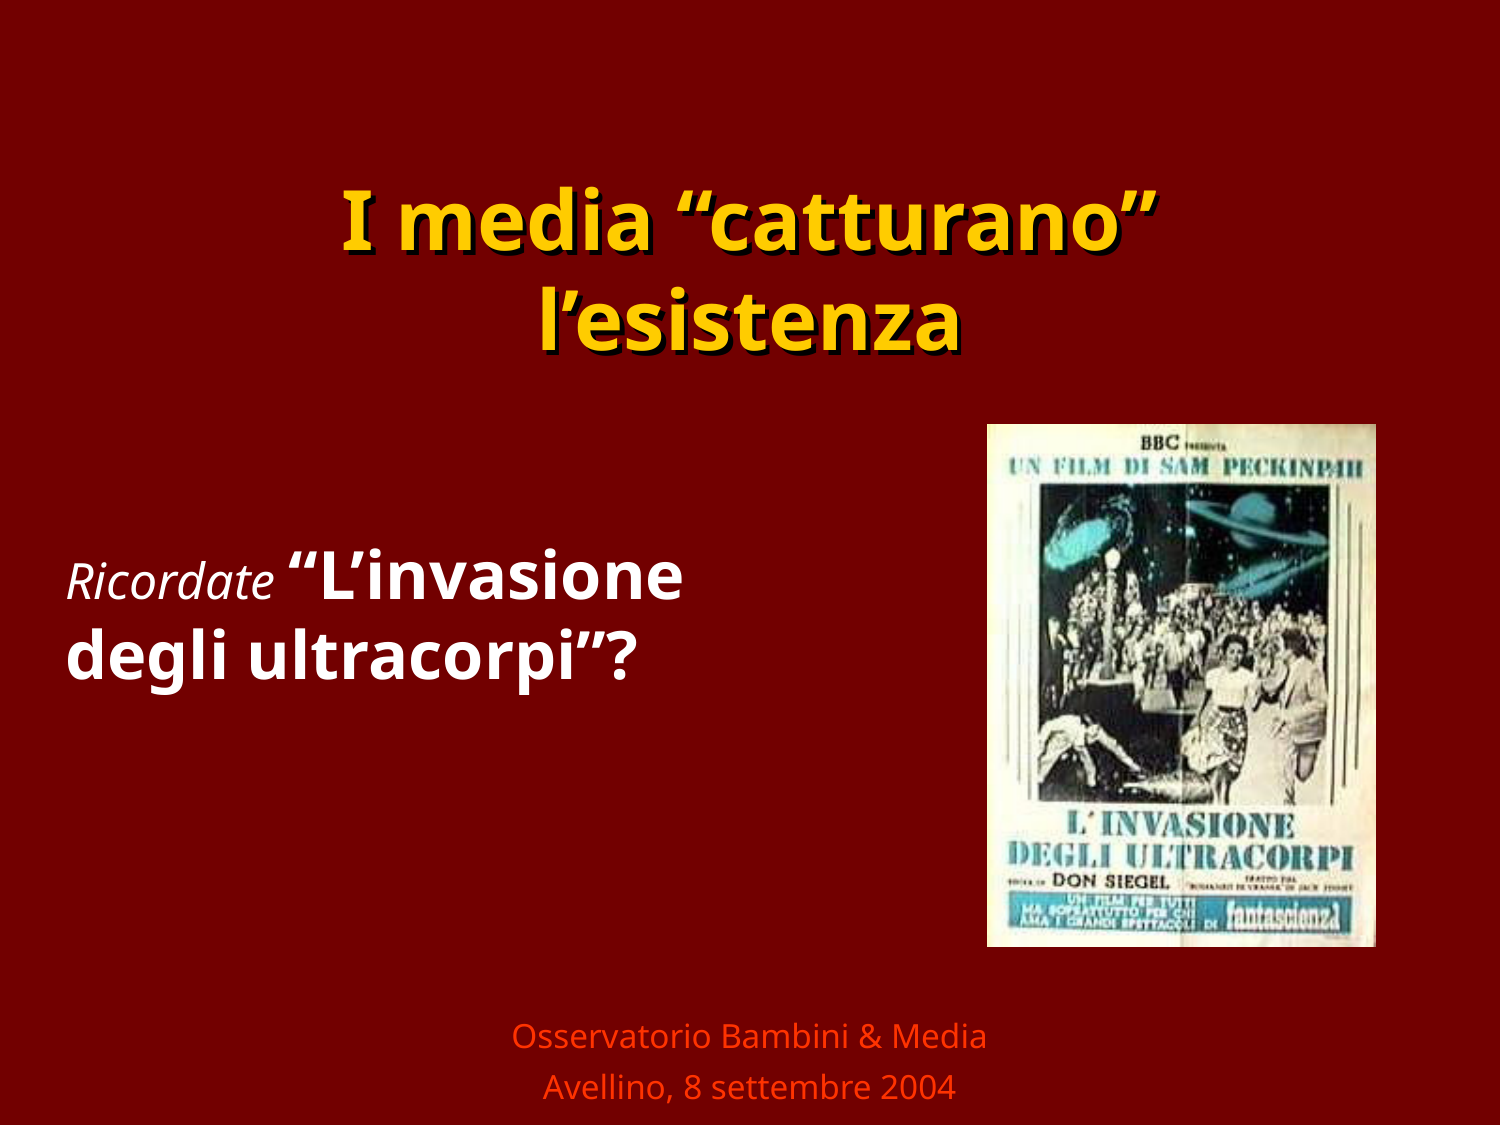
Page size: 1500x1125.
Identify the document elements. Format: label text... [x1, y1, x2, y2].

picture [987, 425, 1376, 947]
text_box Osservatorio Bambini & Media Avellino, 8 settembre 2004 [24, 1025, 1475, 1125]
text_box I media “catturano” l’esistenza [137, 160, 1362, 375]
text_box Ricordate “L’invasione degli ultracorpi”? [50, 525, 751, 760]
